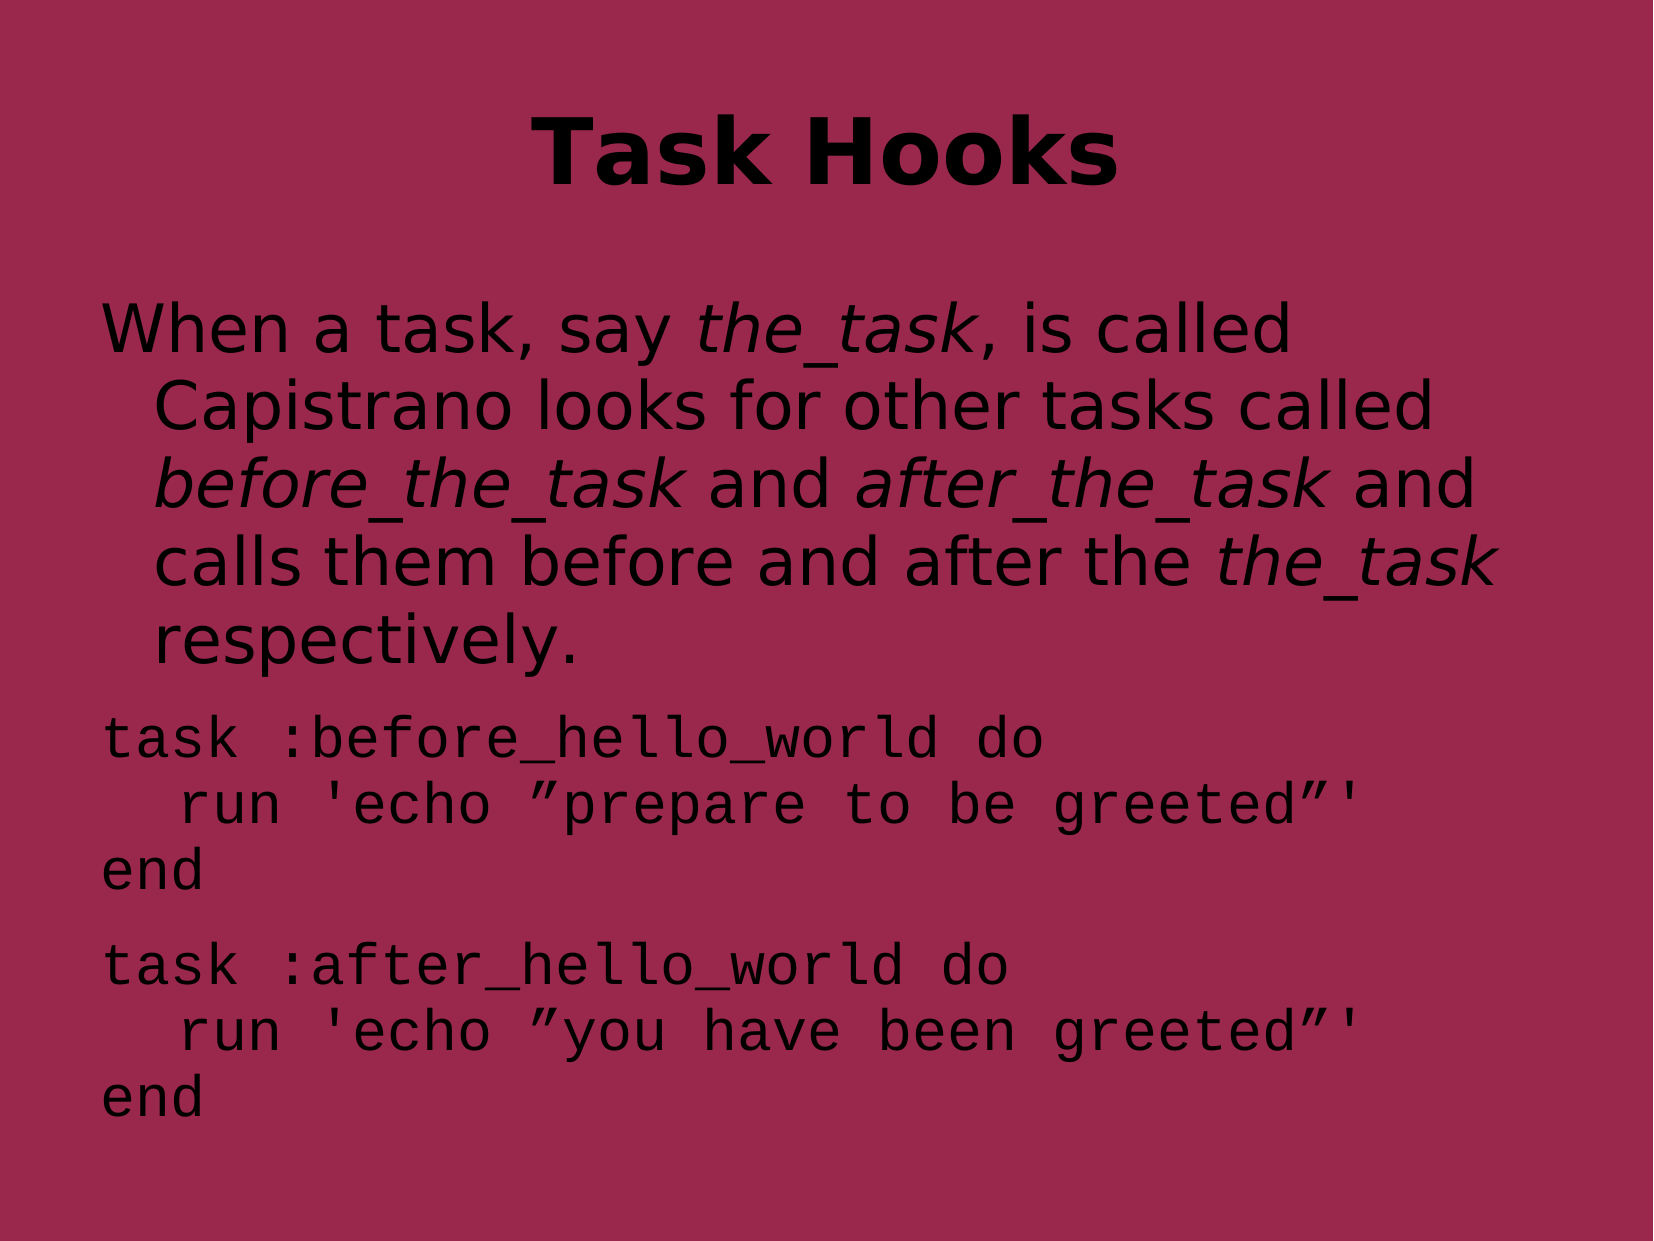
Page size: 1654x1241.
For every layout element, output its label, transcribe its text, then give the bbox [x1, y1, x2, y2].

title Task Hooks [82, 56, 1571, 250]
list When a task, say the_task, is called Capistrano looks for other tasks called before_the_task and after_the_task and calls them before and after the the_task respectively. task :before_hello_world do run 'echo ”prepare to be greeted”' end task :after_hello_world do run 'echo ”you have been greeted”' end [82, 290, 1571, 1135]
